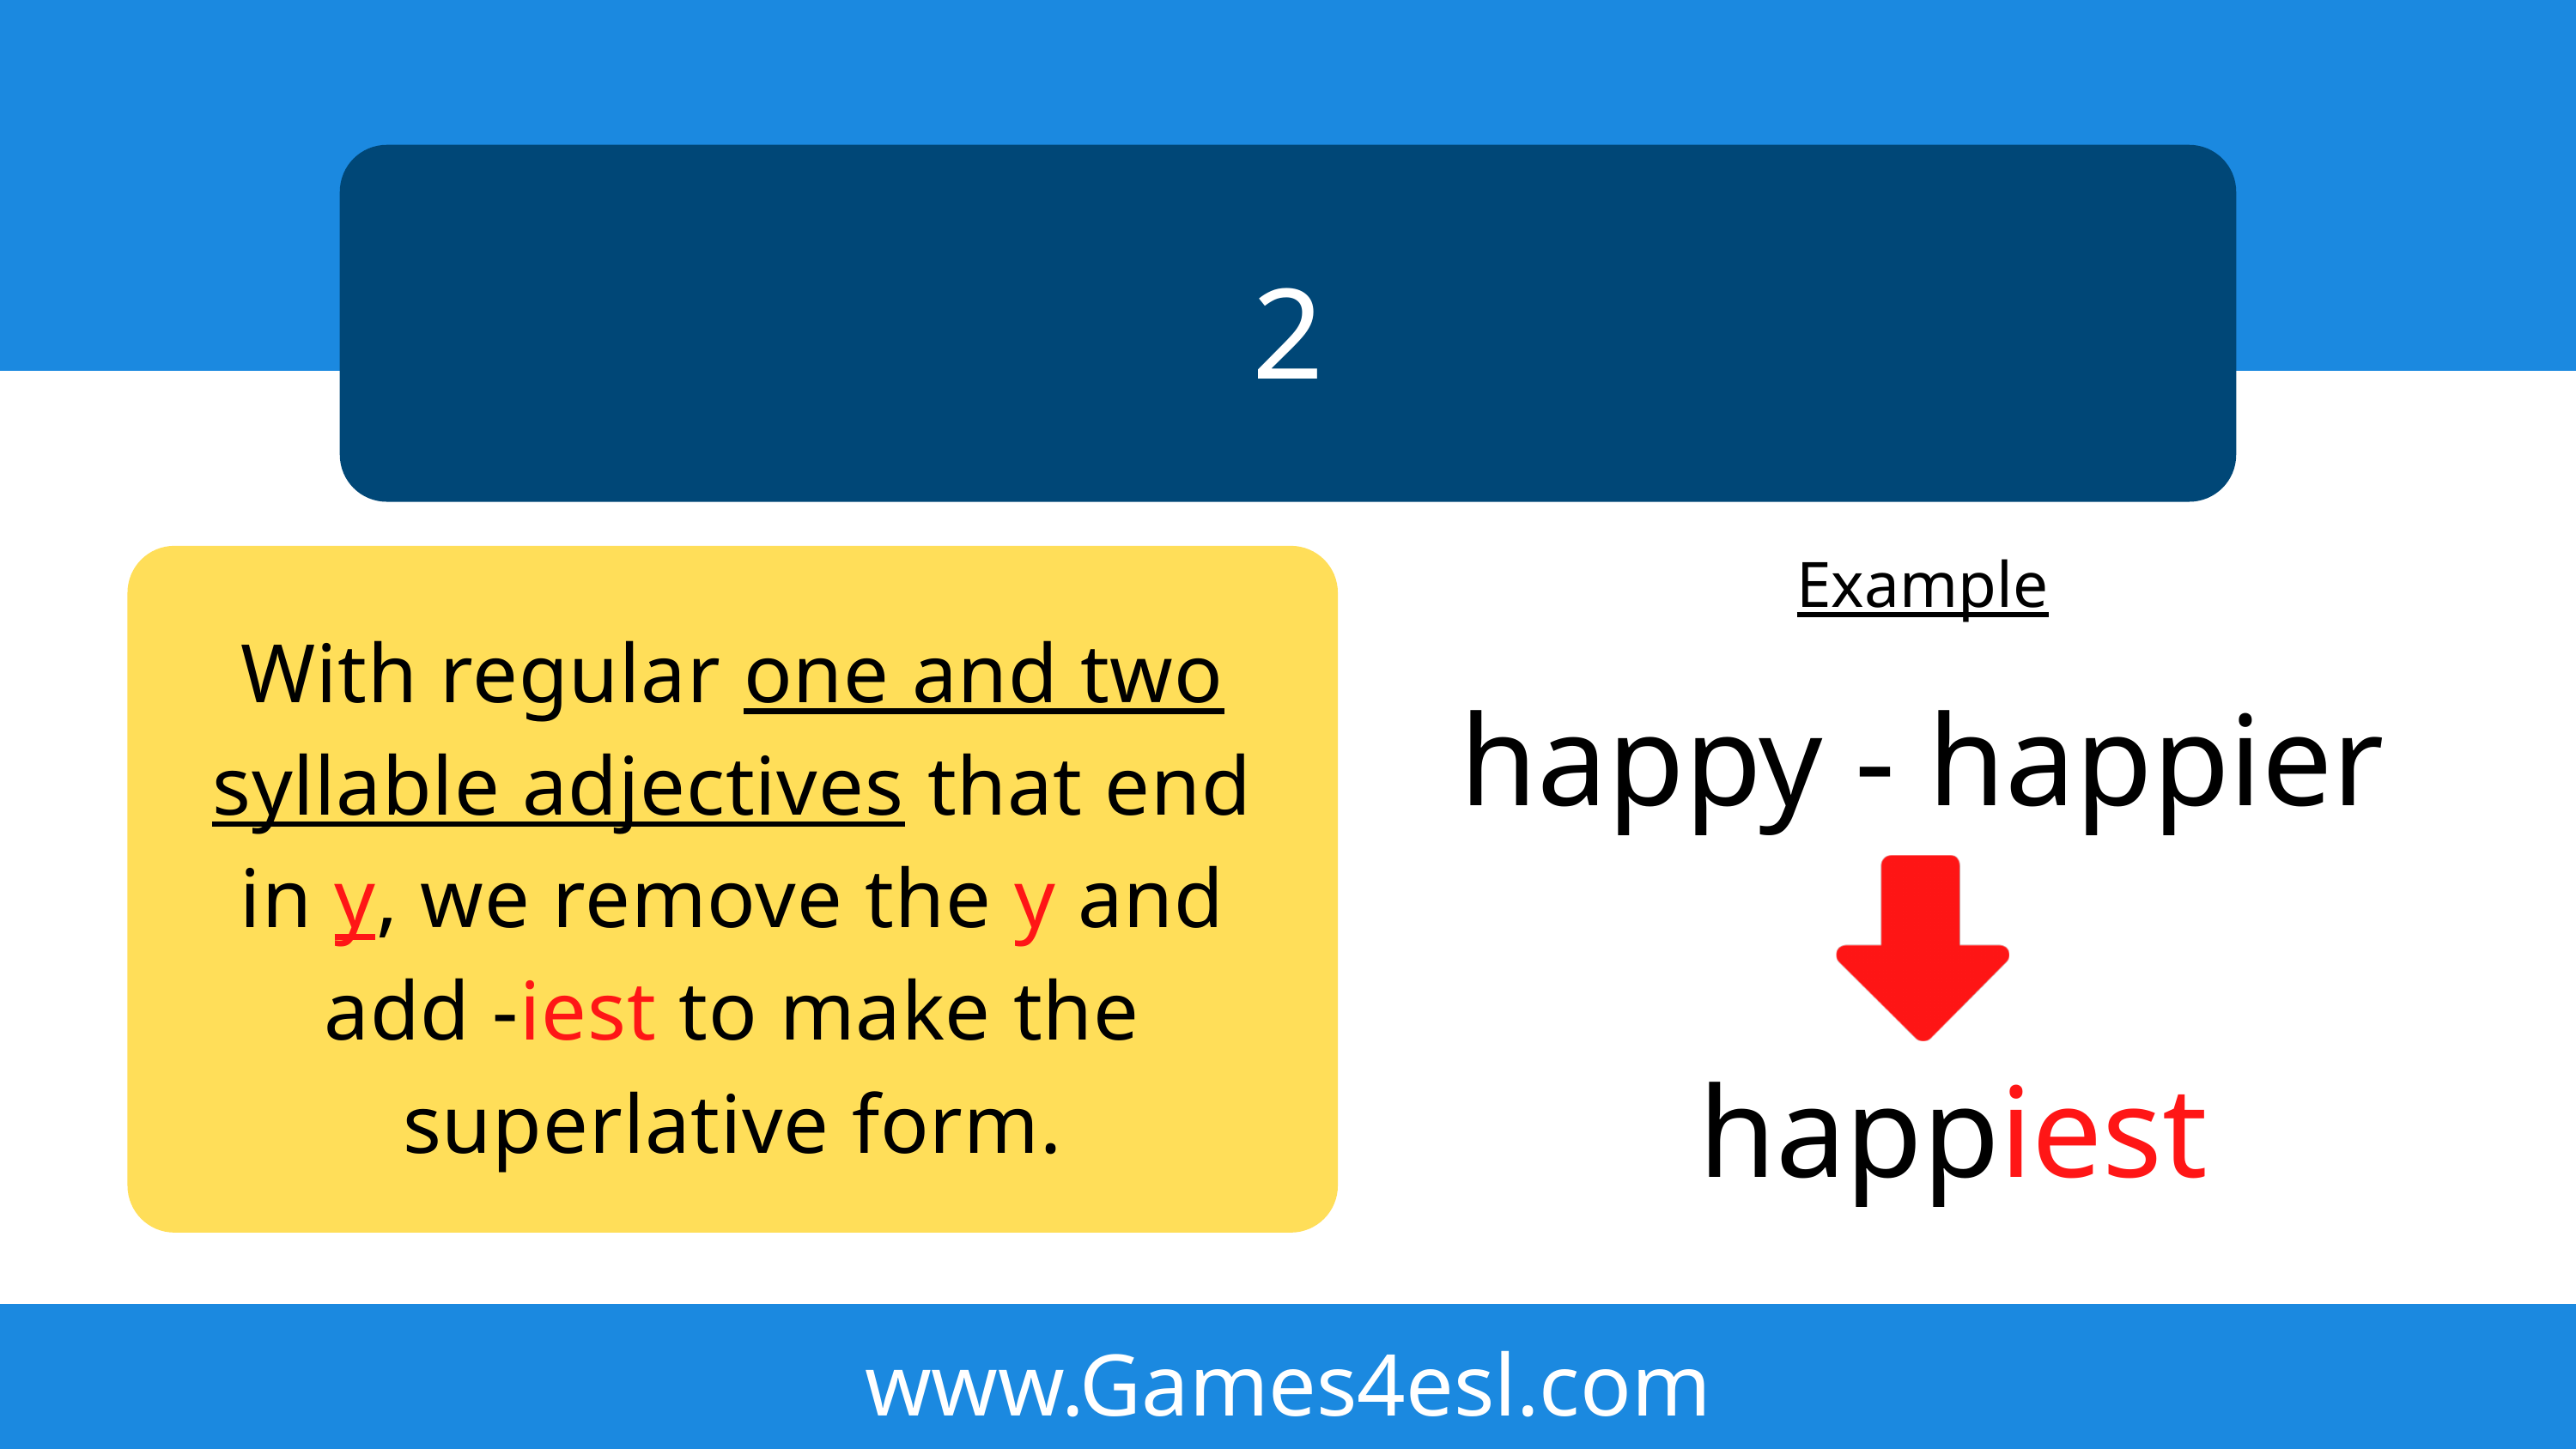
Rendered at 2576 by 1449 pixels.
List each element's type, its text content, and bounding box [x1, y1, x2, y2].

text_box [0, 0, 2576, 502]
text_box [0, 1304, 2576, 1449]
text_box 2 [434, 228, 2142, 398]
text_box happy - happier [1406, 692, 2439, 833]
text_box Example [1773, 551, 2072, 621]
text_box [127, 545, 1339, 1233]
picture [1836, 855, 2009, 1041]
text_box www.Games4esl.com [842, 1314, 1734, 1426]
text_box With regular one and two syllable adjectives that end in y, we remove the y and add -iest to make the superlative form. [173, 605, 1292, 1162]
text_box happiest [1670, 1064, 2237, 1203]
